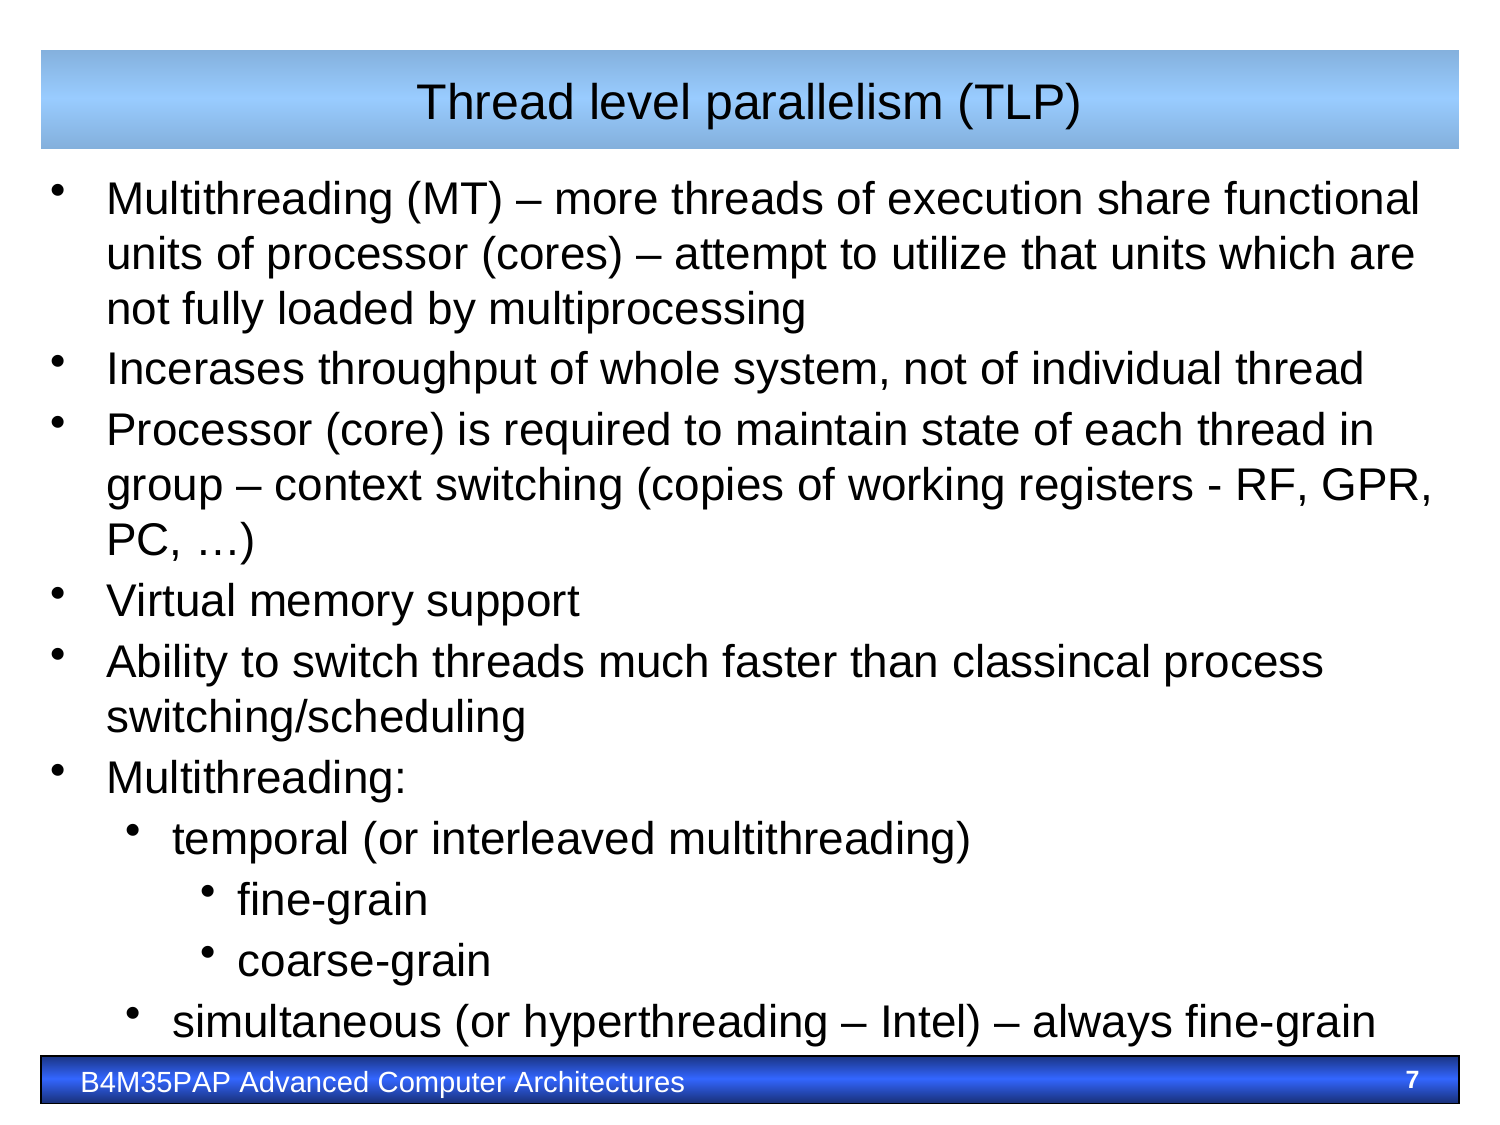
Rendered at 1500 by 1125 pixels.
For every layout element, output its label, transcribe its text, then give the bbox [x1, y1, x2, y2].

list Multithreading (MT) – more threads of execution share functional units of processor (cores) – attempt to utilize that units which are not fully loaded by multiprocessing Incerases throughput of whole system, not of individual thread Processor (core) is required to maintain state of each thread in group – context switching (copies of working registers - RF, GPR, PC, …) Virtual memory support Ability to switch threads much faster than classincal process switching/scheduling Multithreading: temporal (or interleaved multithreading) fine-grain coarse-grain simultaneous (or hyperthreading – Intel) – always fine-grain [35, 160, 1465, 988]
title Thread level parallelism (TLP) [41, 50, 1459, 149]
